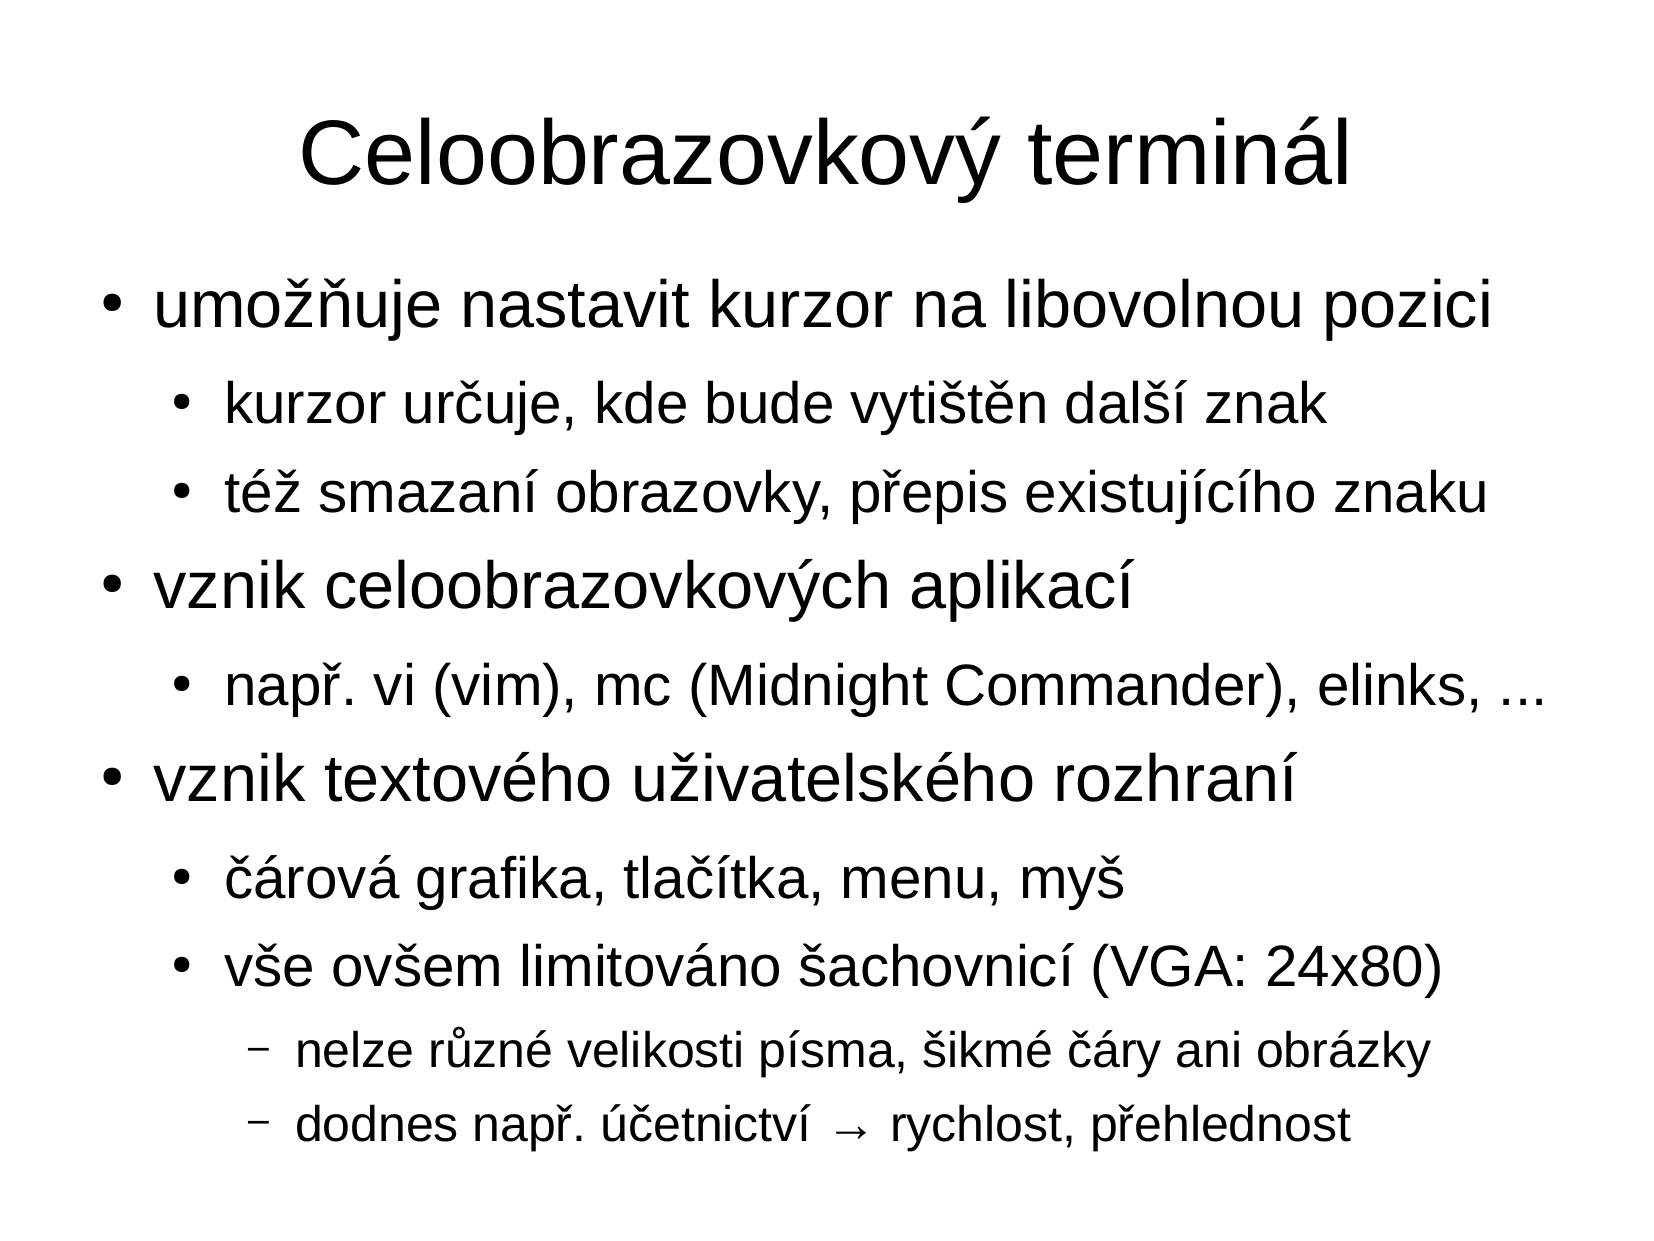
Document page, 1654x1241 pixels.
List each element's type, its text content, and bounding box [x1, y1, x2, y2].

list umožňuje nastavit kurzor na libovolnou pozici kurzor určuje, kde bude vytištěn další znak též smazaní obrazovky, přepis existujícího znaku vznik celoobrazovkových aplikací např. vi (vim), mc (Midnight Commander), elinks, ... vznik textového uživatelského rozhraní čárová grafika, tlačítka, menu, myš vše ovšem limitováno šachovnicí (VGA: 24x80) nelze různé velikosti písma, šikmé čáry ani obrázky dodnes např. účetnictví → rychlost, přehlednost [82, 266, 1571, 1152]
title Celoobrazovkový terminál [82, 56, 1571, 250]
